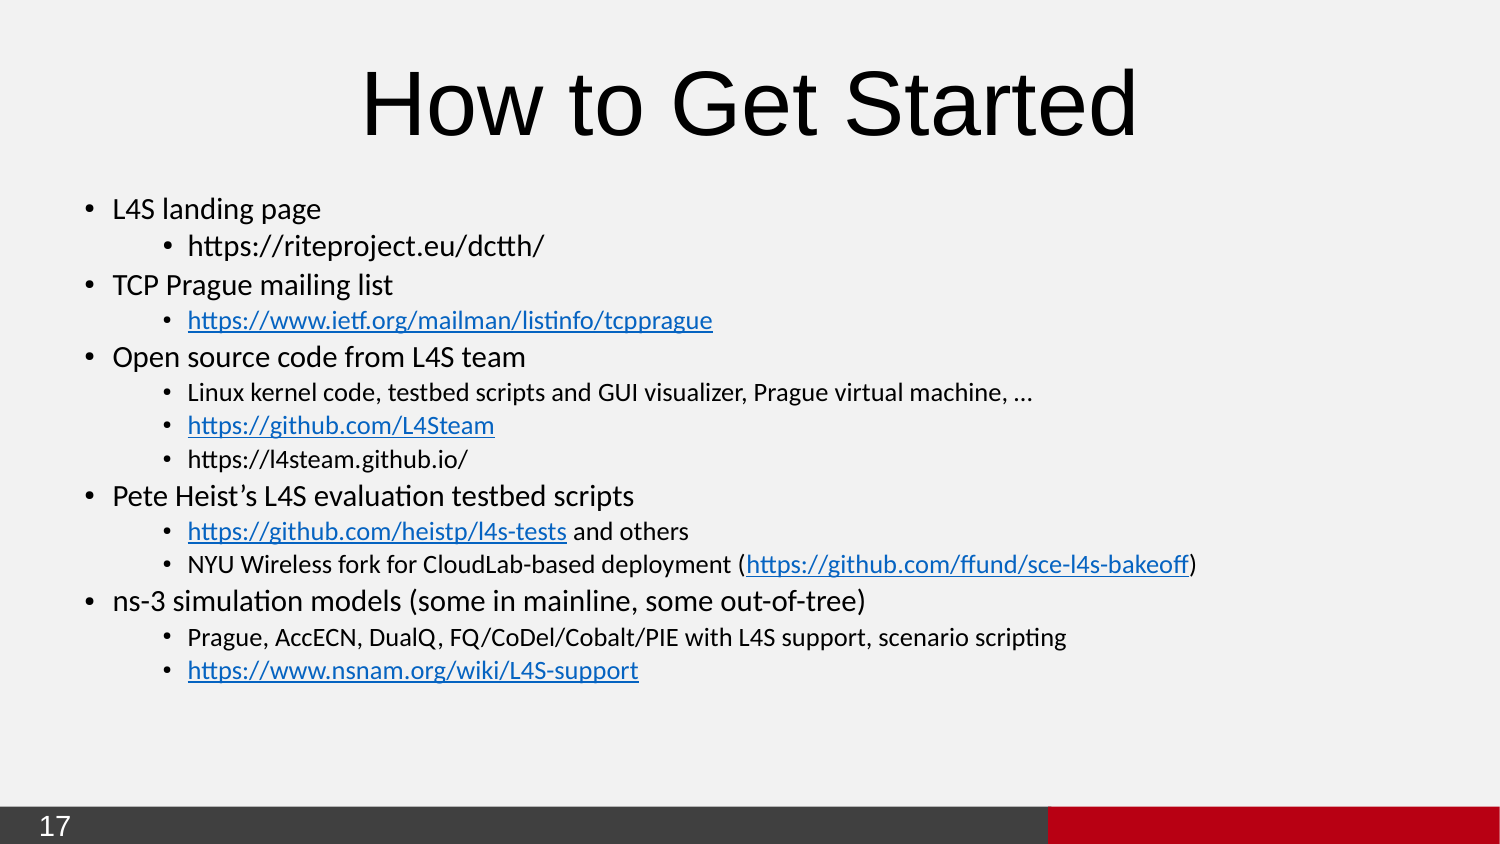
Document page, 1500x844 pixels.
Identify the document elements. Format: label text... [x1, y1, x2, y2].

list L4S landing page https://riteproject.eu/dctth/ TCP Prague mailing list https://www.ietf.org/mailman/listinfo/tcpprague Open source code from L4S team Linux kernel code, testbed scripts and GUI visualizer, Prague virtual machine, … https://github.com/L4Steam https://l4steam.github.io/ Pete Heist’s L4S evaluation testbed scripts https://github.com/heistp/l4s-tests and others NYU Wireless fork for CloudLab-based deployment (https://github.com/ffund/sce-l4s-bakeoff) ns-3 simulation models (some in mainline, some out-of-tree) Prague, AccECN, DualQ, FQ/CoDel/Cobalt/PIE with L4S support, scenario scripting https://www.nsnam.org/wiki/L4S-support [75, 197, 1425, 687]
title How to Get Started [75, 33, 1425, 175]
